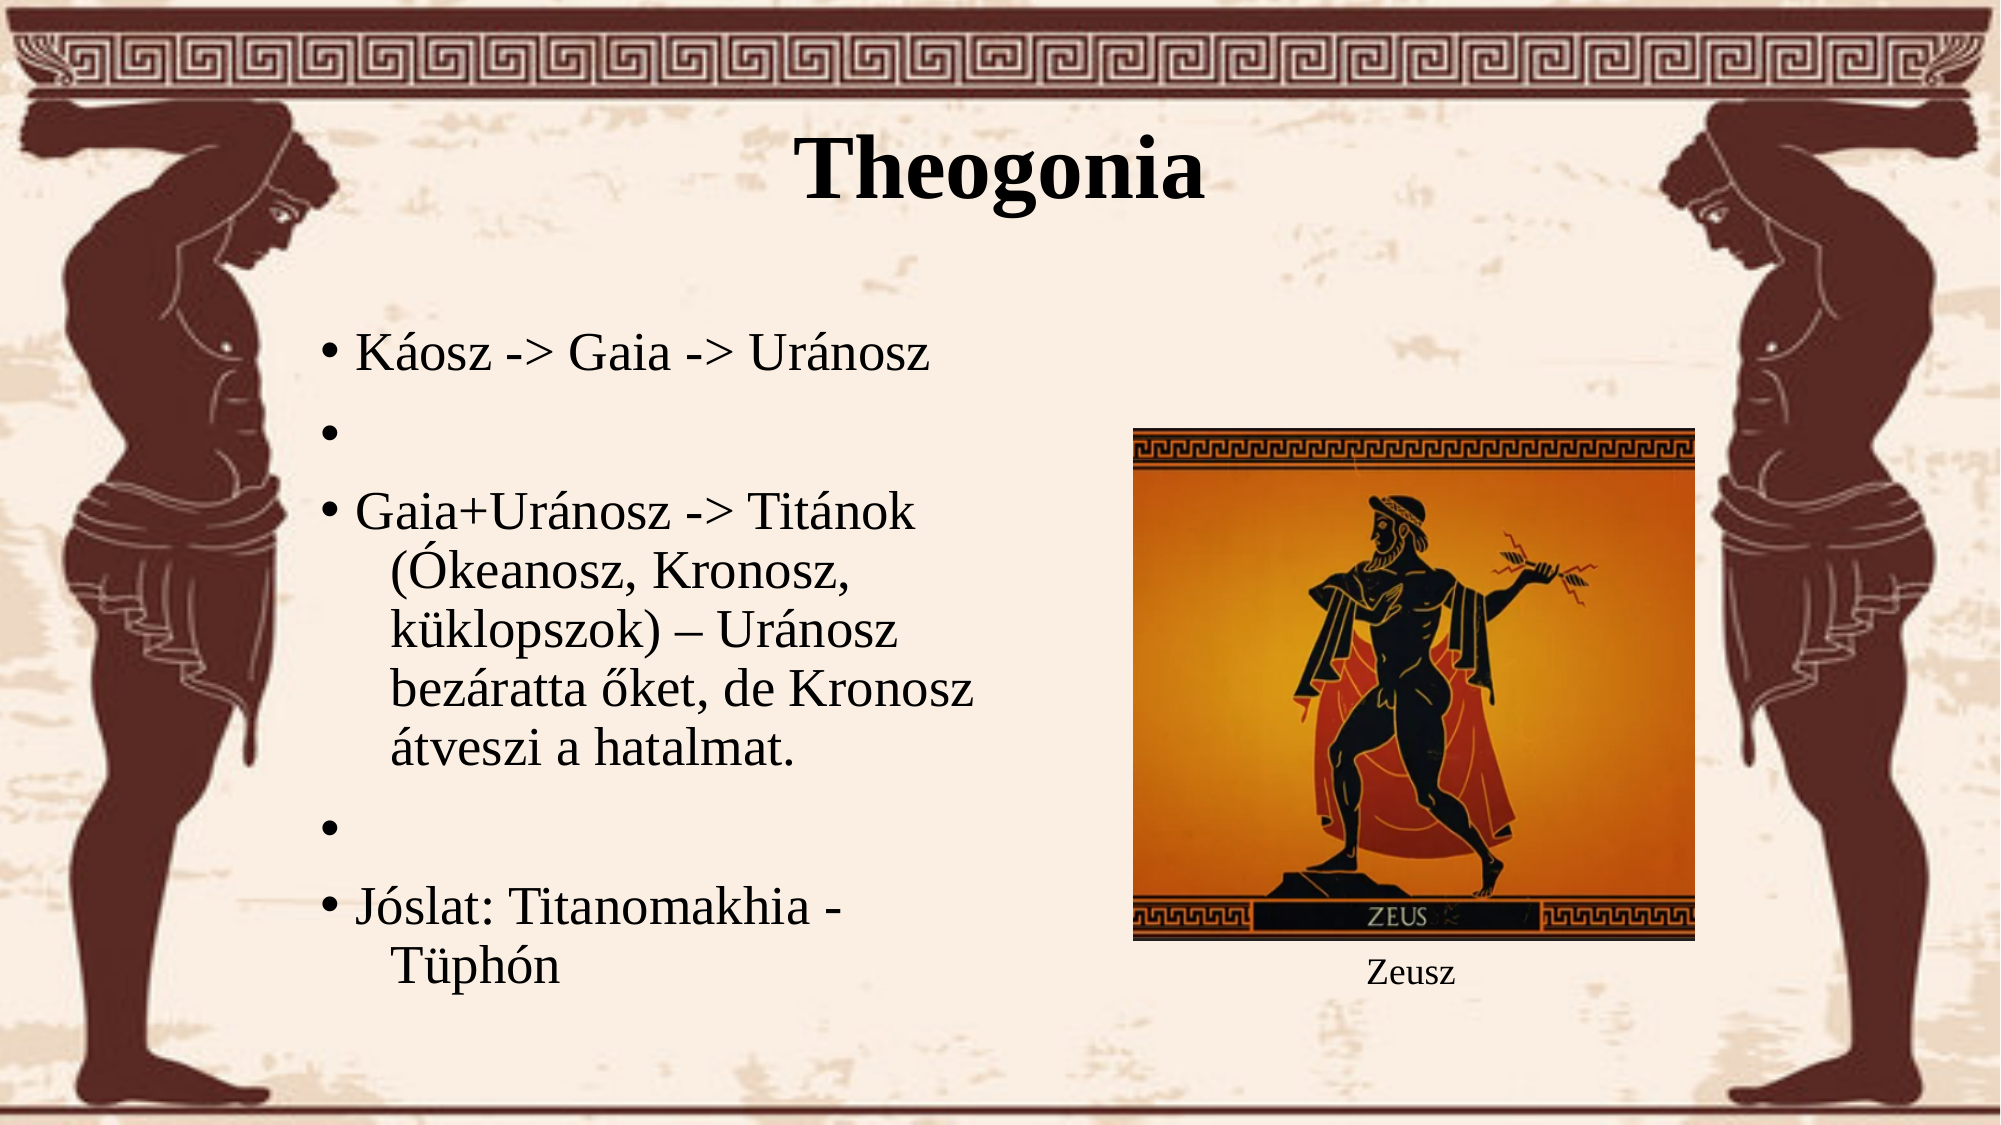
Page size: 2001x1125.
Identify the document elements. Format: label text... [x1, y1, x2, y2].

text_box Zeusz [1351, 940, 1477, 1001]
picture [1133, 428, 1695, 941]
title Theogonia [137, 59, 1863, 278]
list Káosz -> Gaia -> Uránosz Gaia+Uránosz -> Titánok (Ókeanosz, Kronosz, küklopszok) – Uránosz bezáratta őket, de Kronosz átveszi a hatalmat. Jóslat: Titanomakhia - Tüphón [305, 315, 1000, 1054]
